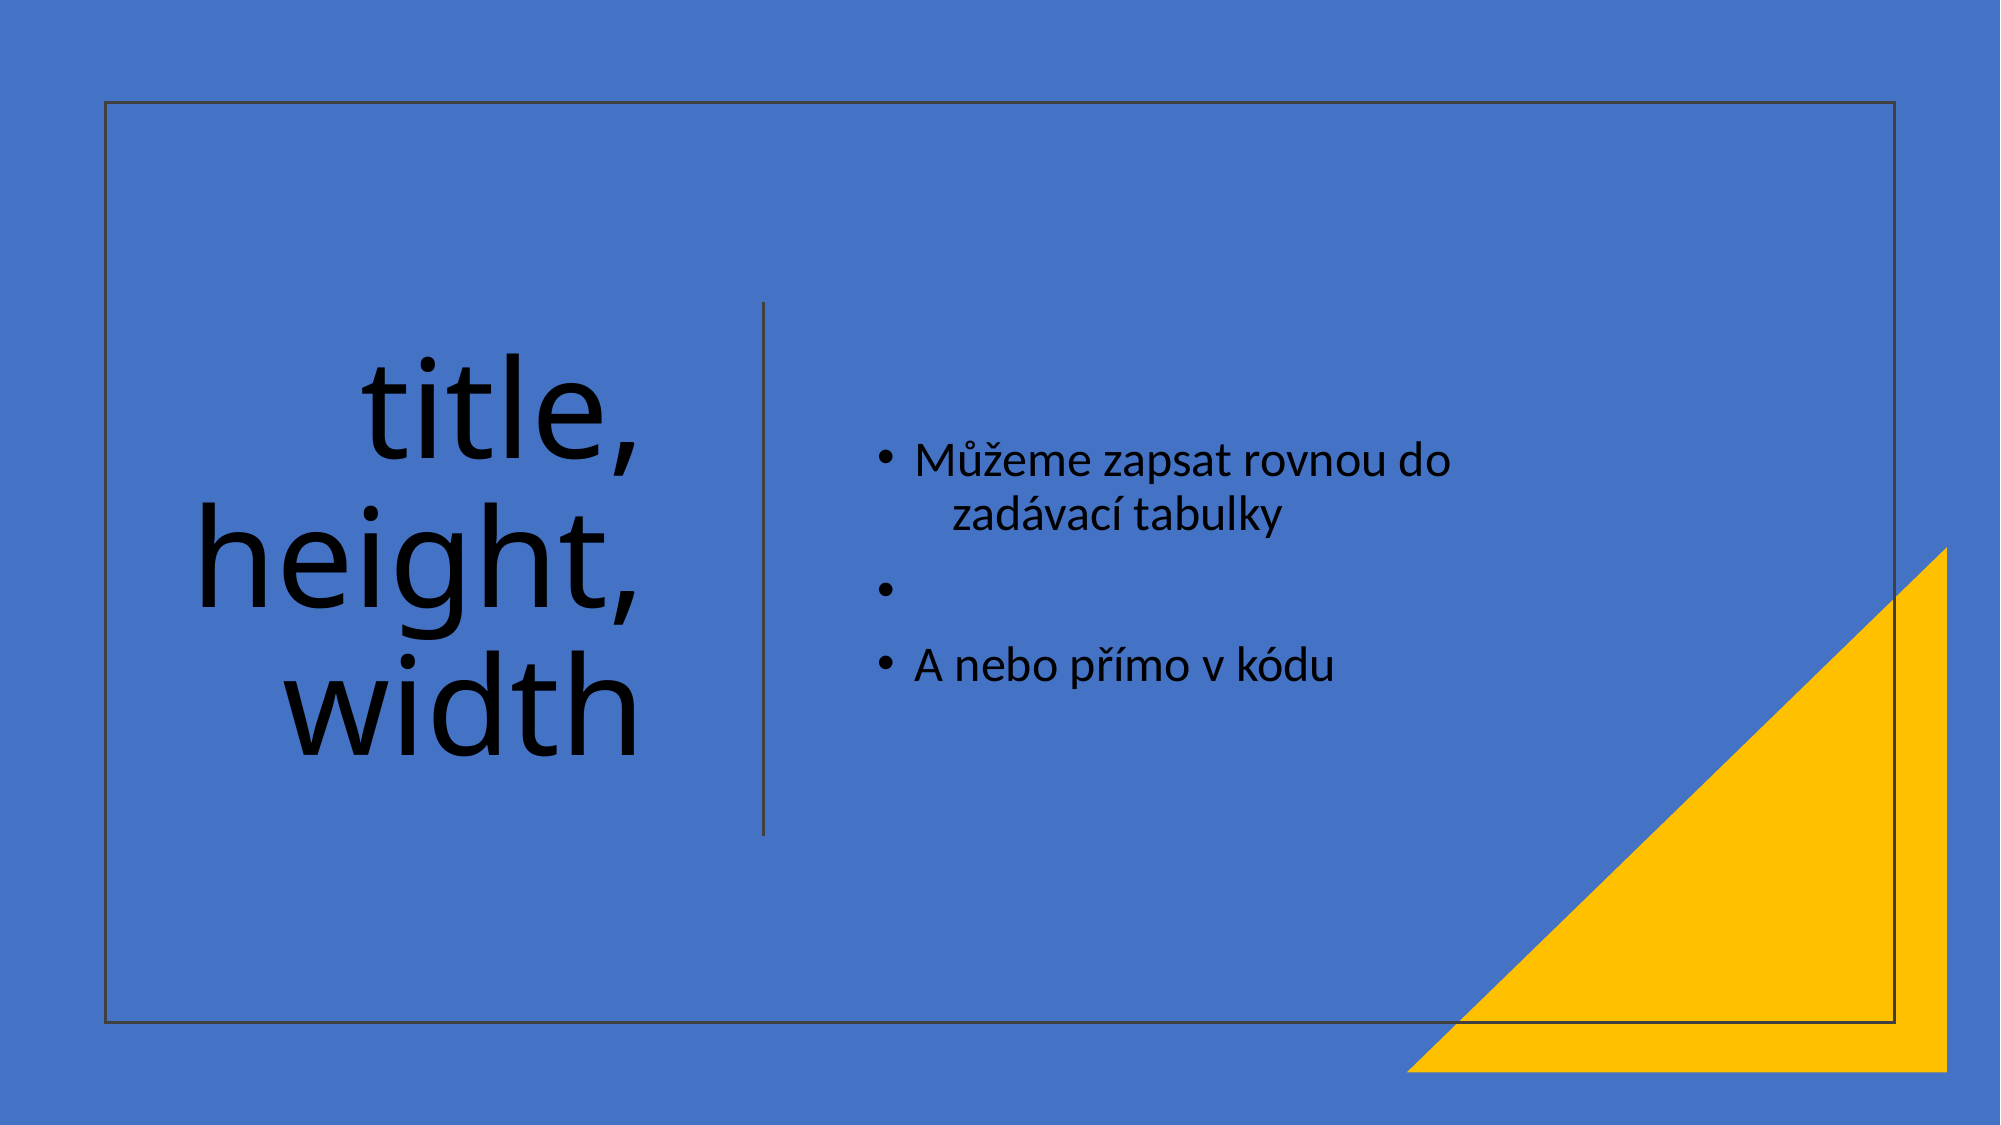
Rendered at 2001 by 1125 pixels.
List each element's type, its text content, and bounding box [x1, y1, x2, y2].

title title, height, width [176, 195, 667, 931]
list Můžeme zapsat rovnou do zadávací tabulky A nebo přímo v kódu [862, 270, 1634, 855]
text_box [0, 0, 2000, 1125]
